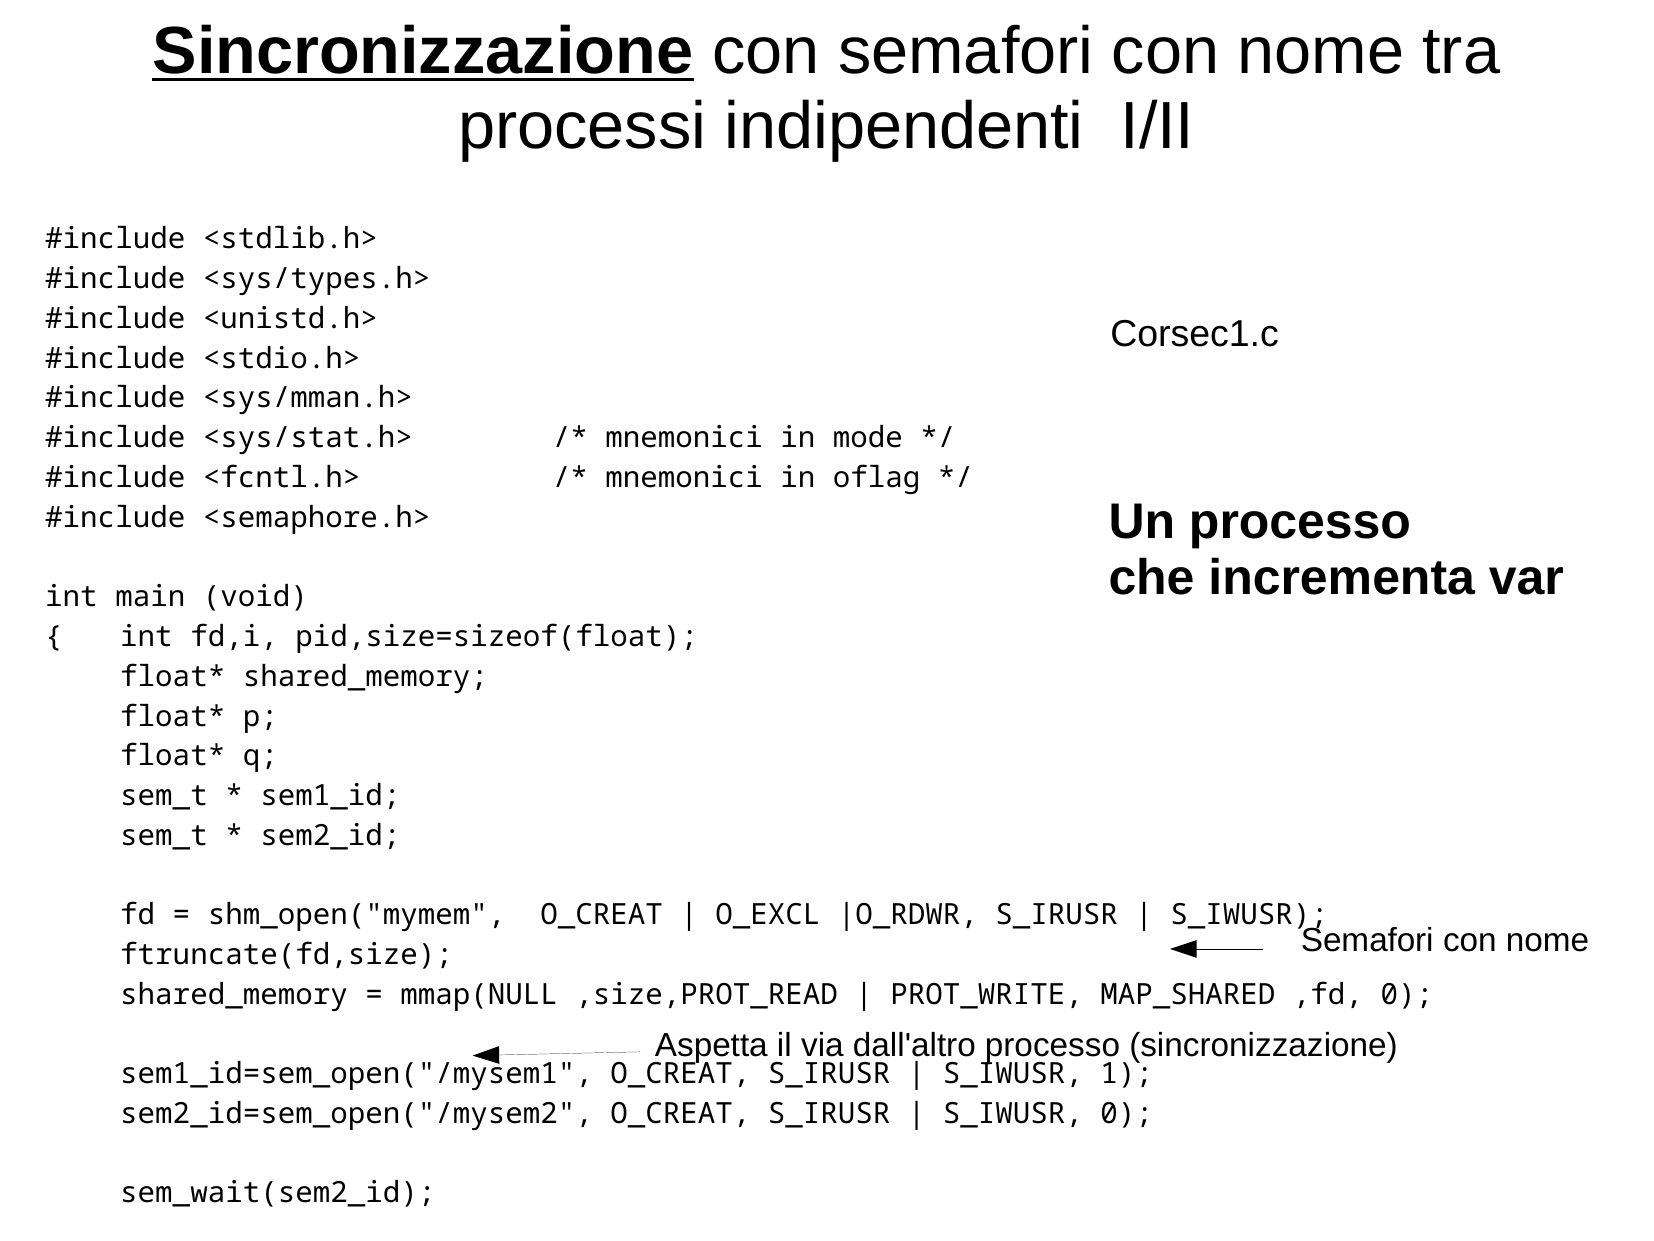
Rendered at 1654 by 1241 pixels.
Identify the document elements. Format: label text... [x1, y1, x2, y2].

title Sincronizzazione con semafori con nome tra processi indipendenti I/II [82, 0, 1571, 192]
text_box #include <stdlib.h> #include <sys/types.h> #include <unistd.h> #include <stdio.h> #include <sys/mman.h> #include <sys/stat.h> /* mnemonici in mode */ #include <fcntl.h> /* mnemonici in oflag */ #include <semaphore.h> int main (void) { int fd,i, pid,size=sizeof(float); float* shared_memory; float* p; float* q; sem_t * sem1_id; sem_t * sem2_id; fd = shm_open("mymem", O_CREAT | O_EXCL |O_RDWR, S_IRUSR | S_IWUSR); ftruncate(fd,size); shared_memory = mmap(NULL ,size,PROT_READ | PROT_WRITE, MAP_SHARED ,fd, 0); sem1_id=sem_open("/mysem1", O_CREAT, S_IRUSR | S_IWUSR, 1); sem2_id=sem_open("/mysem2", O_CREAT, S_IRUSR | S_IWUSR, 0); sem_wait(sem2_id); q=shared_memory; for(i=0;i<10;i++) {printf("sshh2. *q=%f\n", (*q)++);} } [30, 210, 1622, 1212]
text_box Semafori con nome [1286, 913, 1611, 967]
text_box Un processo che incrementa var [1093, 485, 1654, 614]
text_box Corsec1.c [1095, 304, 1442, 362]
text_box Aspetta il via dall'altro processo (sincronizzazione) [640, 1019, 1521, 1072]
